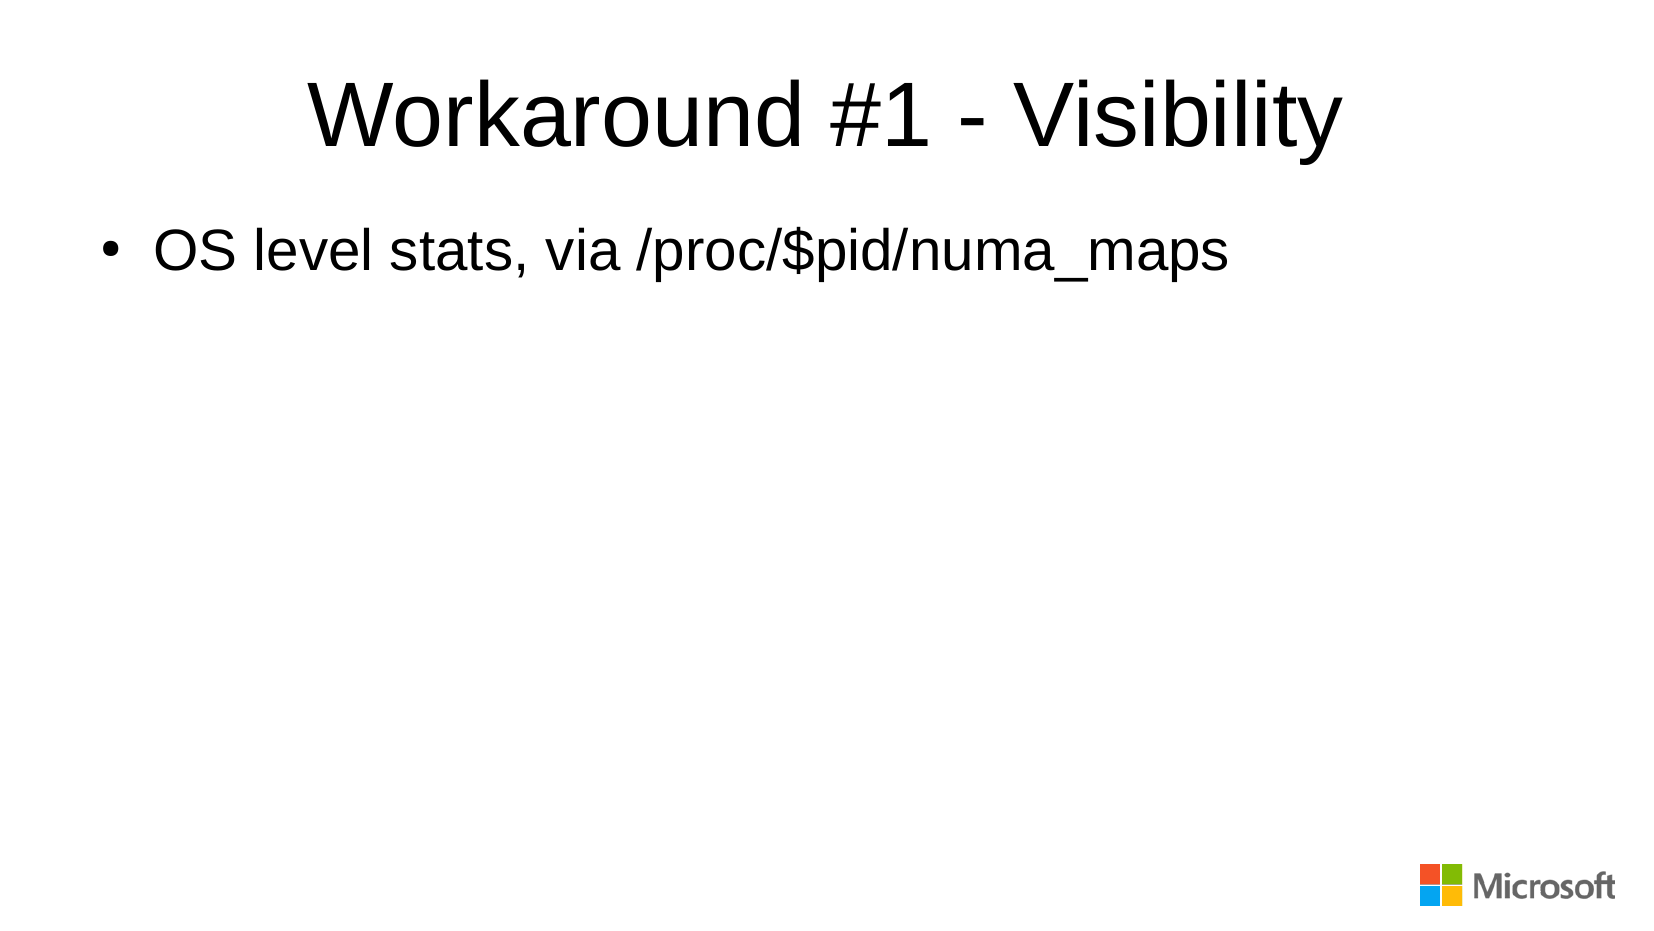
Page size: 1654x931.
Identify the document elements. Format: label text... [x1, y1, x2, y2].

title Workaround #1 - Visibility [82, 37, 1571, 193]
list OS level stats, via /proc/$pid/numa_maps [82, 217, 1571, 757]
picture [1420, 864, 1615, 906]
